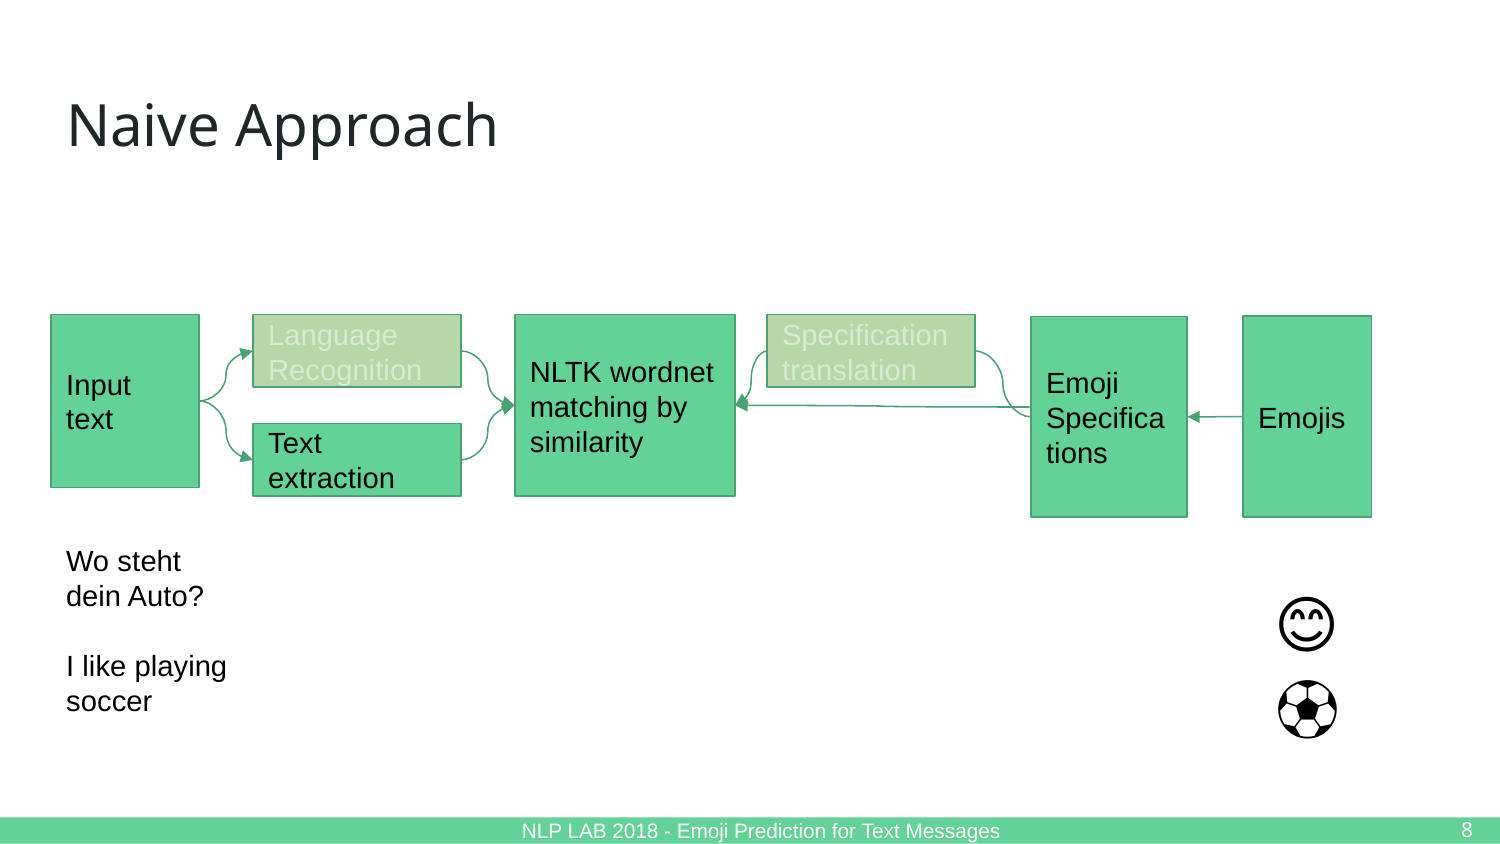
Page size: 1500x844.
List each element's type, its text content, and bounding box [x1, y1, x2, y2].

text_box Input text [51, 314, 200, 488]
text_box Emoji Specifications [1031, 316, 1188, 518]
text_box Language Recognition [253, 314, 461, 388]
title Naive Approach [51, 72, 1449, 167]
text_box 😊🚐 ⚽ [1243, 534, 1372, 786]
slide_number <Foliennummer> [1397, 811, 1488, 844]
text_box Wo steht dein Auto? I like playing soccer [51, 532, 259, 762]
text_box Emojis [1243, 316, 1372, 517]
text_box NLTK wordnet matching by similarity [514, 314, 736, 497]
text_box Specification translation [767, 314, 975, 388]
text_box Text extraction [253, 423, 461, 497]
